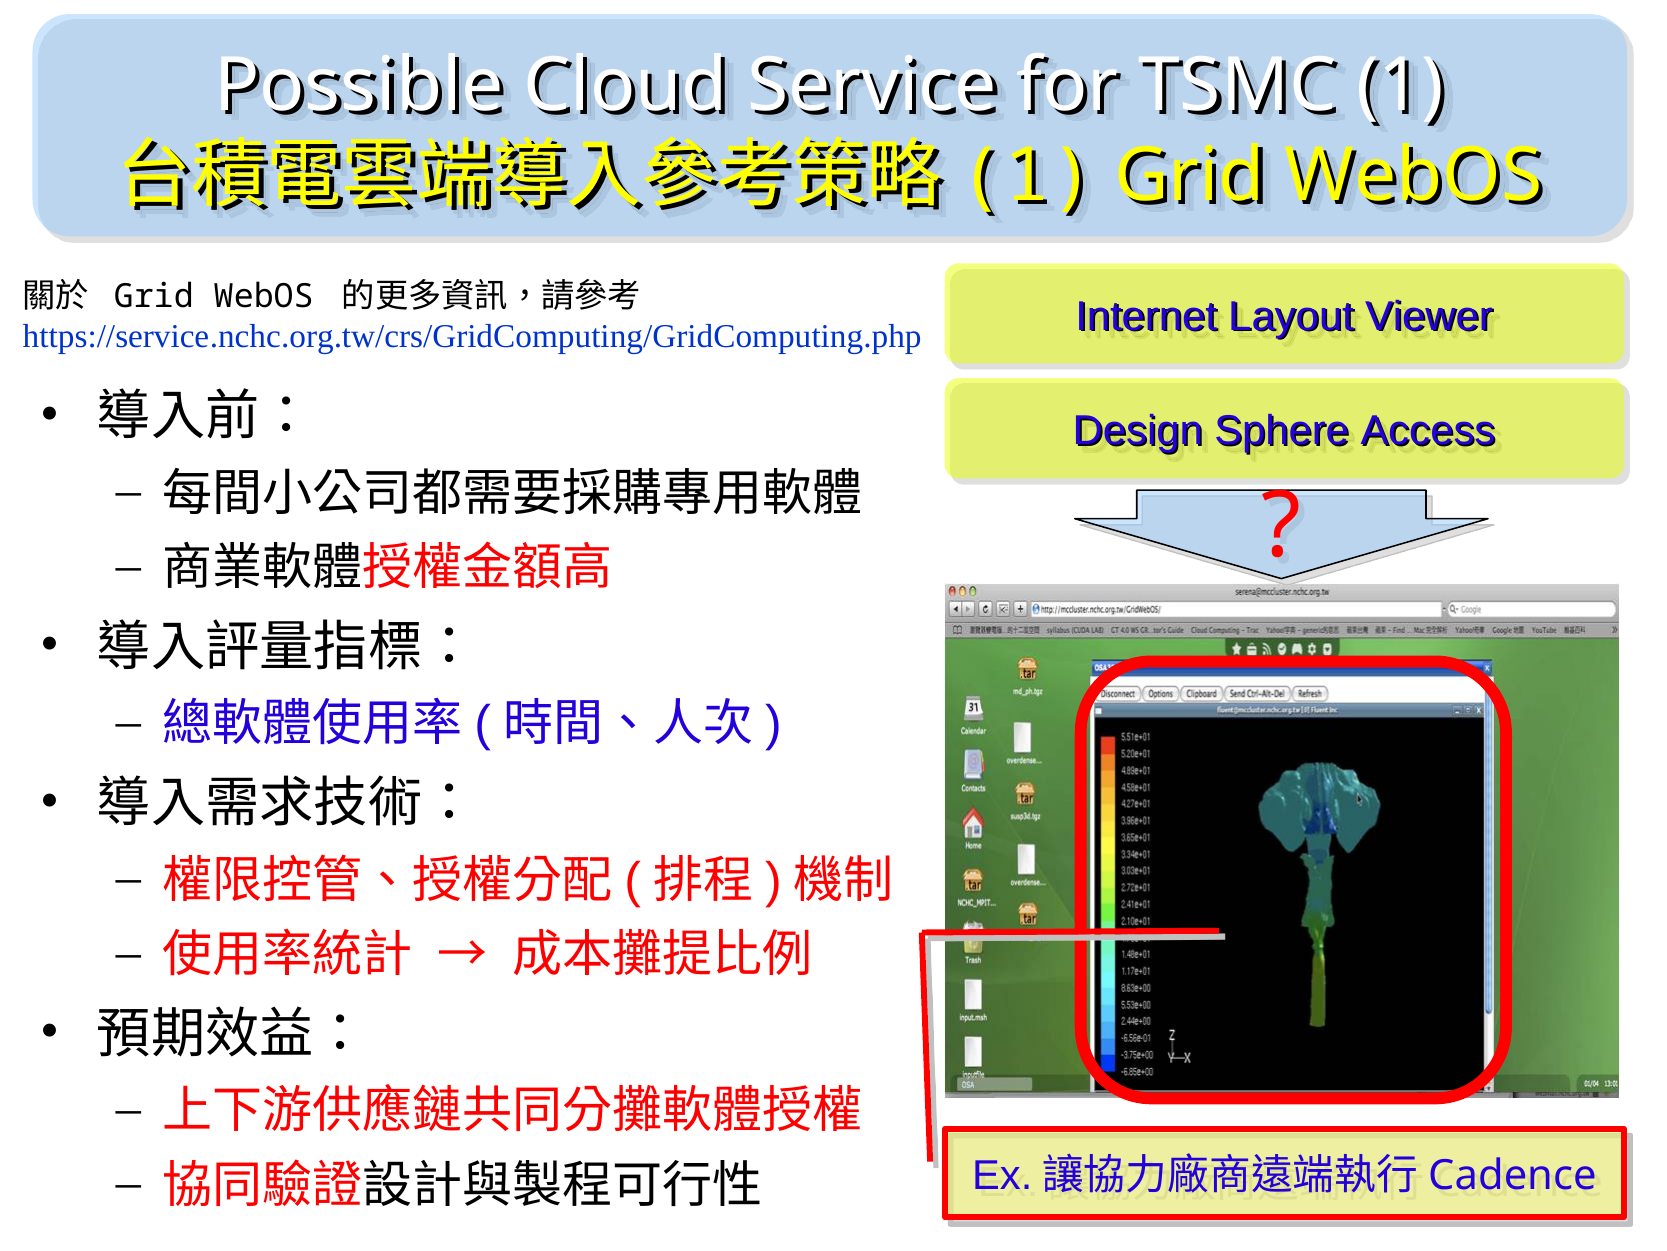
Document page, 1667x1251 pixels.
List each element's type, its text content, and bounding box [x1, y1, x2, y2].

text_box Ex.讓協力廠商遠端執行Cadence [945, 1129, 1624, 1217]
text_box Internet Layout Viewer [951, 263, 1624, 364]
list 導入前： 每間小公司都需要採購專用軟體 商業軟體授權金額高 導入評量指標： 總軟體使用率(時間、人次) 導入需求技術： 權限控管、授權分配(排程)機制 使用率統計 → 成本攤提比例 預期效益： 上下游供應鏈共同分攤軟體授權 協同驗證設計與製程可行性 [40, 376, 910, 1217]
picture [1087, 668, 1500, 1092]
text_box ? [1074, 490, 1489, 579]
text_box Design Sphere Access [944, 378, 1624, 479]
text_box Possible Cloud Service for TSMC (1) 台積電雲端導入參考策略(1) Grid WebOS [32, 14, 1628, 237]
picture [944, 583, 1620, 1099]
text_box 關於 Grid WebOS 的更多資訊，請參考 https://service.nchc.org.tw/crs/GridComputing/GridComputing.php [2, 260, 951, 368]
picture [944, 932, 1121, 1099]
